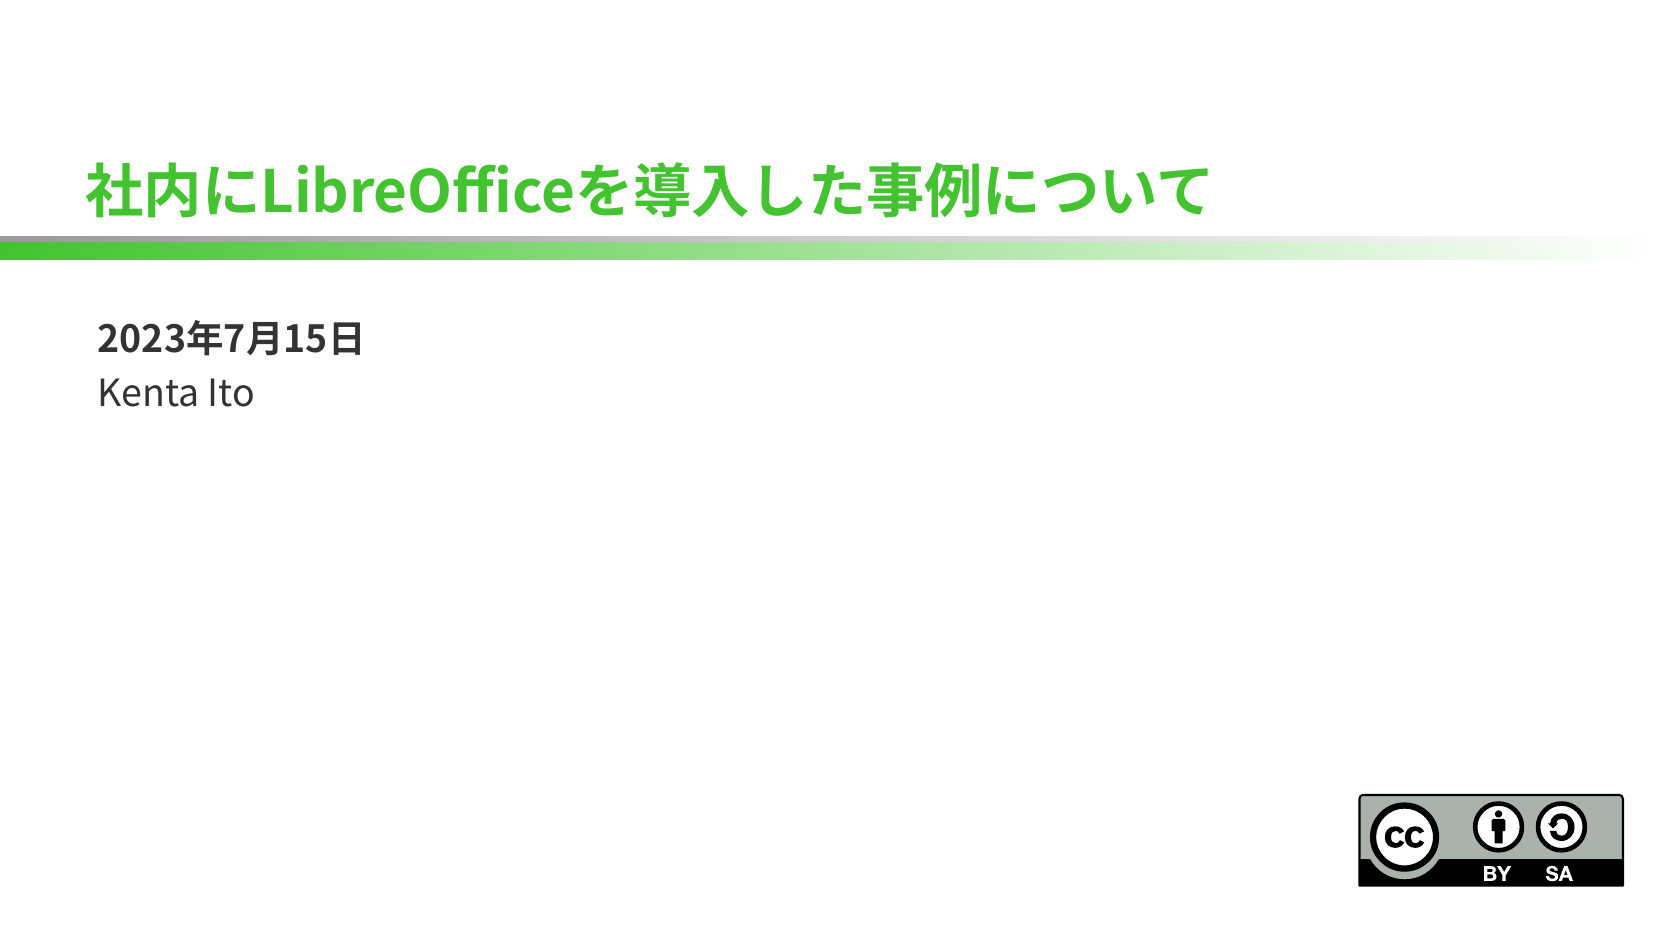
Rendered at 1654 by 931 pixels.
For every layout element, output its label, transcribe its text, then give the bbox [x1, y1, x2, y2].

text_box 2023年7月15日 Kenta Ito [82, 301, 1394, 438]
text_box [0, 236, 1654, 260]
text_box 社内にLibreOfficeを導入した事例について [70, 137, 1447, 236]
picture [1358, 793, 1625, 887]
